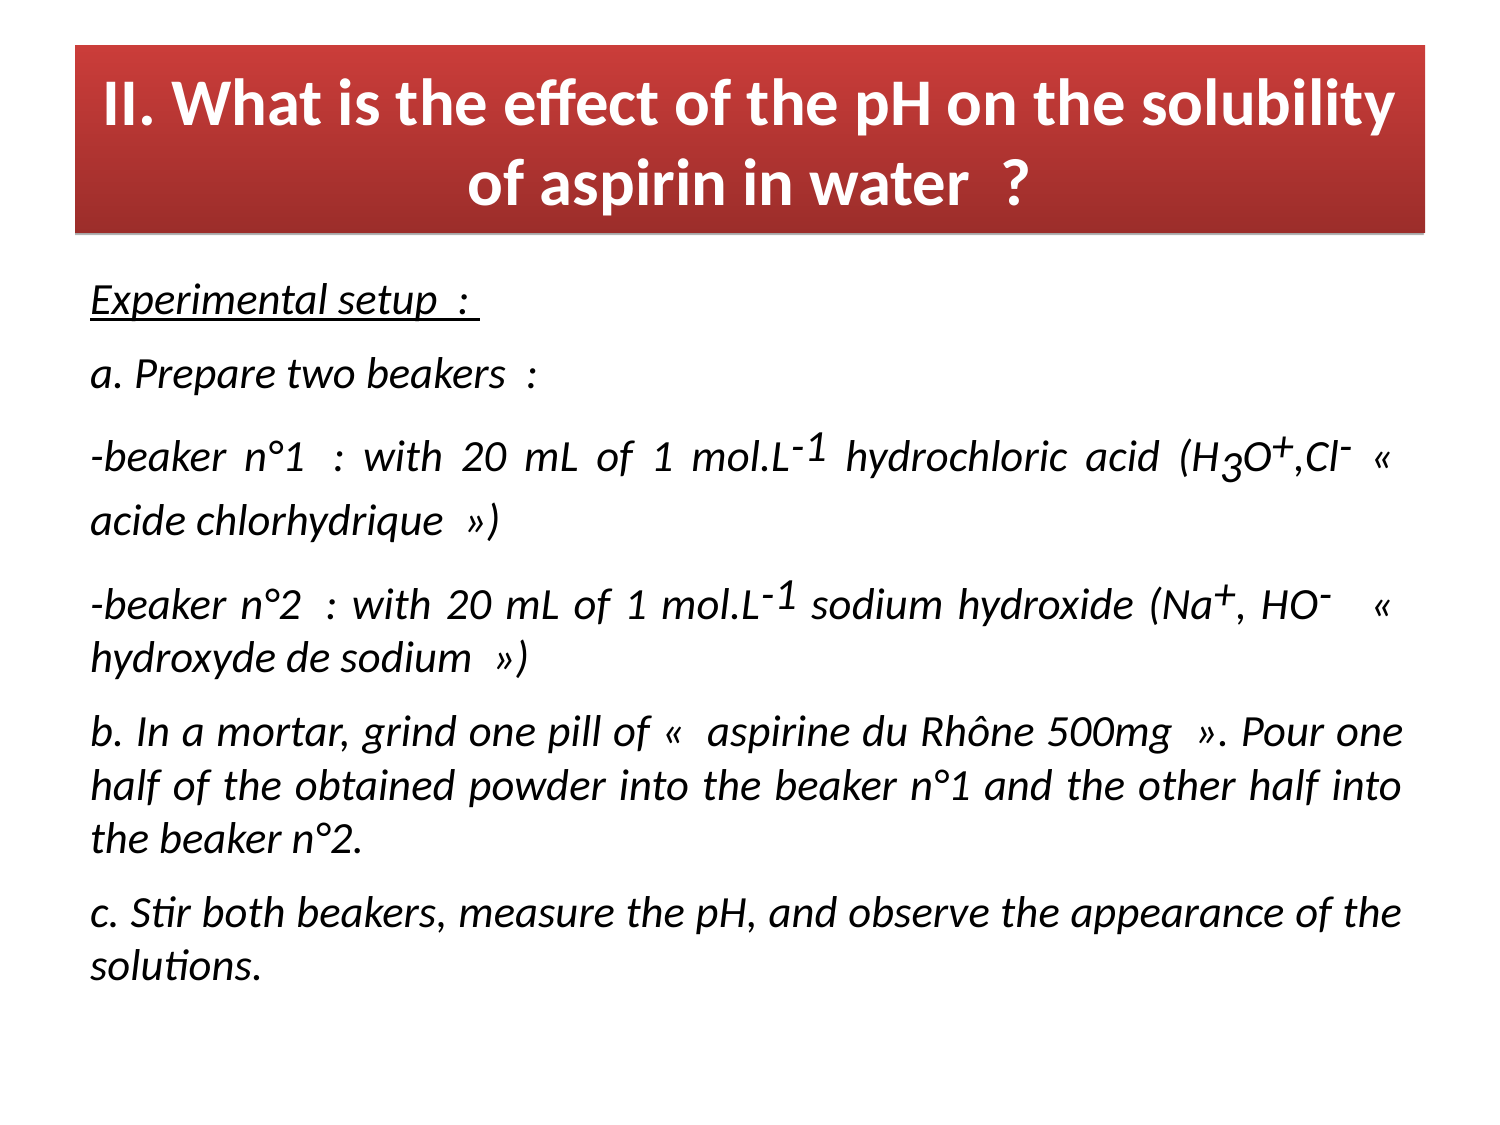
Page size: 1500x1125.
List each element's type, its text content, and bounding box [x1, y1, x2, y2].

title II. What is the effect of the pH on the solubility of aspirin in water ? [75, 45, 1426, 233]
list Experimental setup : a. Prepare two beakers : -beaker n°1 : with 20 mL of 1 mol.L-1 hydrochloric acid (H3O+,Cl- « acide chlorhydrique ») -beaker n°2 : with 20 mL of 1 mol.L-1 sodium hydroxide (Na+, HO- « hydroxyde de sodium ») b. In a mortar, grind one pill of « aspirine du Rhône 500mg ». Pour one half of the obtained powder into the beaker n°1 and the other half into the beaker n°2. c. Stir both beakers, measure the pH, and observe the appearance of the solutions. [75, 262, 1426, 1005]
